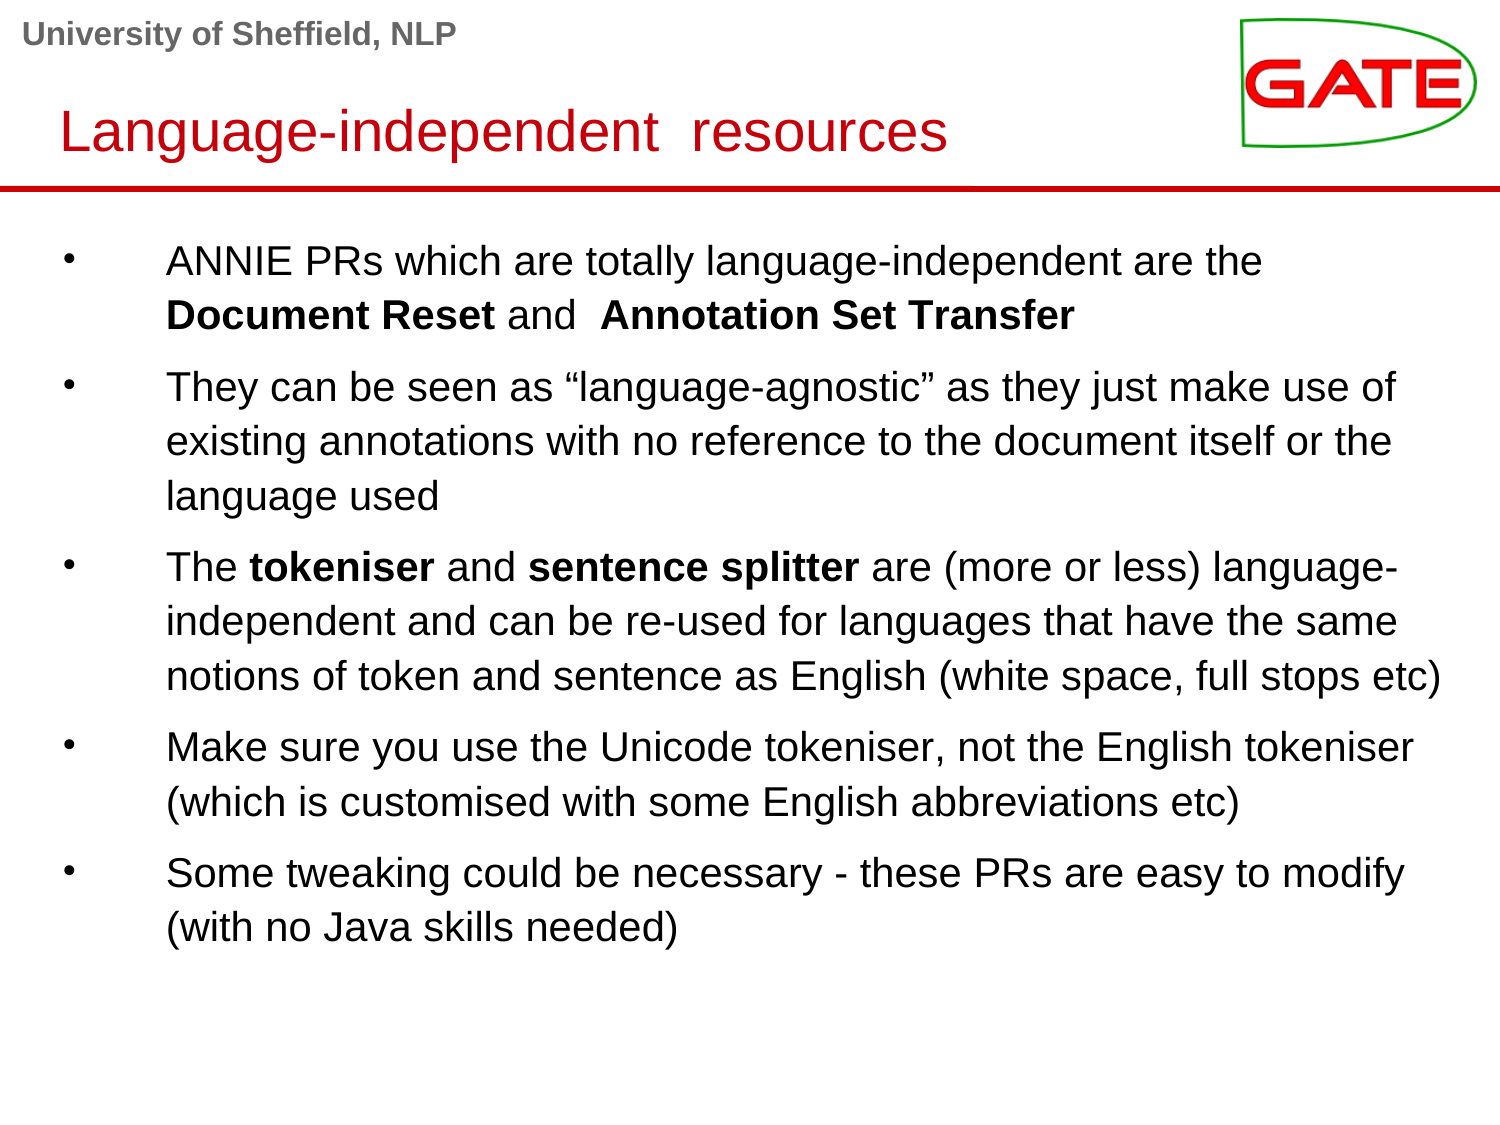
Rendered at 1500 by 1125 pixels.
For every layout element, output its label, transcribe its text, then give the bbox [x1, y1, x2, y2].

picture [1240, 18, 1477, 148]
list ANNIE PRs which are totally language-independent are the Document Reset and Annotation Set Transfer They can be seen as “language-agnostic” as they just make use of existing annotations with no reference to the document itself or the language used The tokeniser and sentence splitter are (more or less) language-independent and can be re-used for languages that have the same notions of token and sentence as English (white space, full stops etc) Make sure you use the Unicode tokeniser, not the English tokeniser (which is customised with some English abbreviations etc) Some tweaking could be necessary - these PRs are easy to modify (with no Java skills needed) [47, 221, 1465, 1052]
title Language-independent resources [44, 29, 1388, 227]
